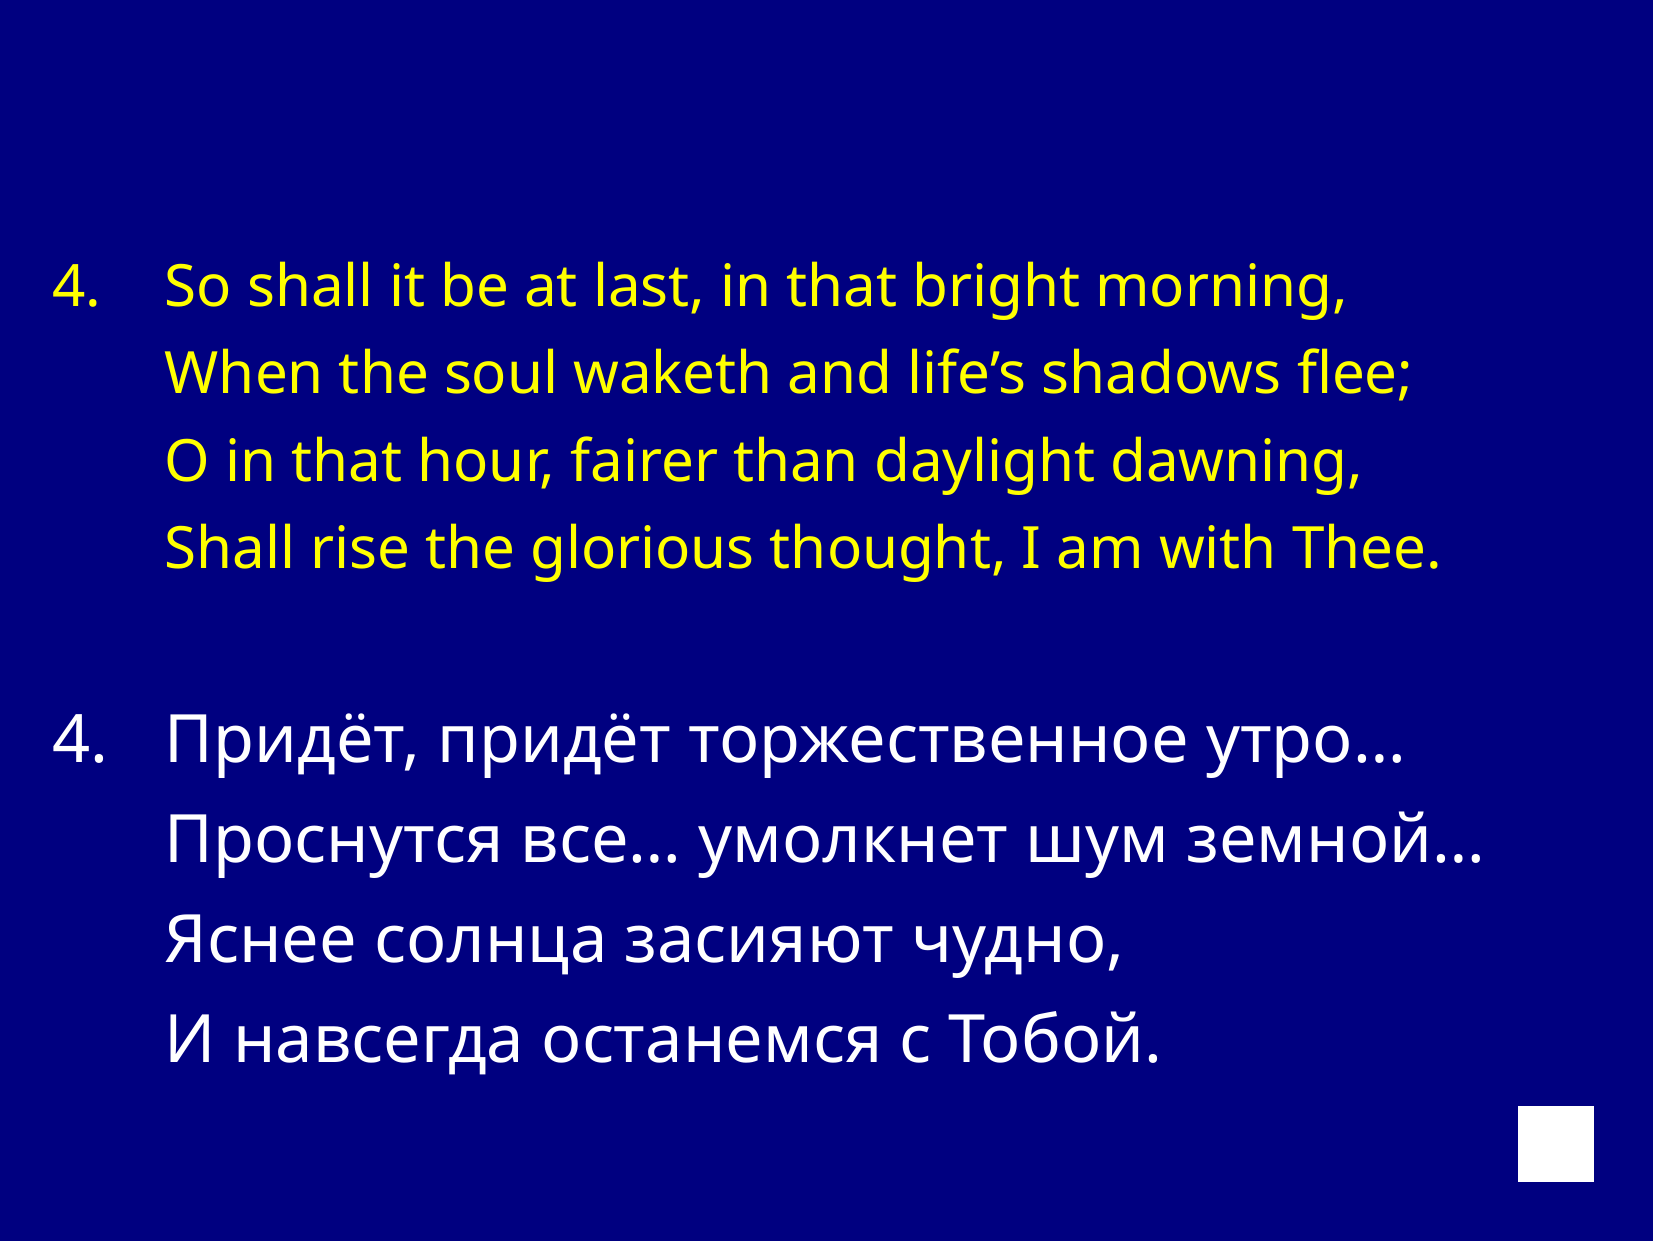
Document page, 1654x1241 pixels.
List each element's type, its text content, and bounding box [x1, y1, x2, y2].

text_box [1518, 1163, 1594, 1182]
text_box 4. Придёт, придёт торжественное утро… Проснутся все… умолкнет шум земной… Яснее солнца засияют чудно, И навсегда останемся с Тобой. [37, 675, 1651, 1163]
text_box 4. So shall it be at last, in that bright morning, When the soul waketh and life’s shadows flee; O in that hour, fairer than daylight dawning, Shall rise the glorious thought, I am with Thee. [37, 150, 1651, 638]
